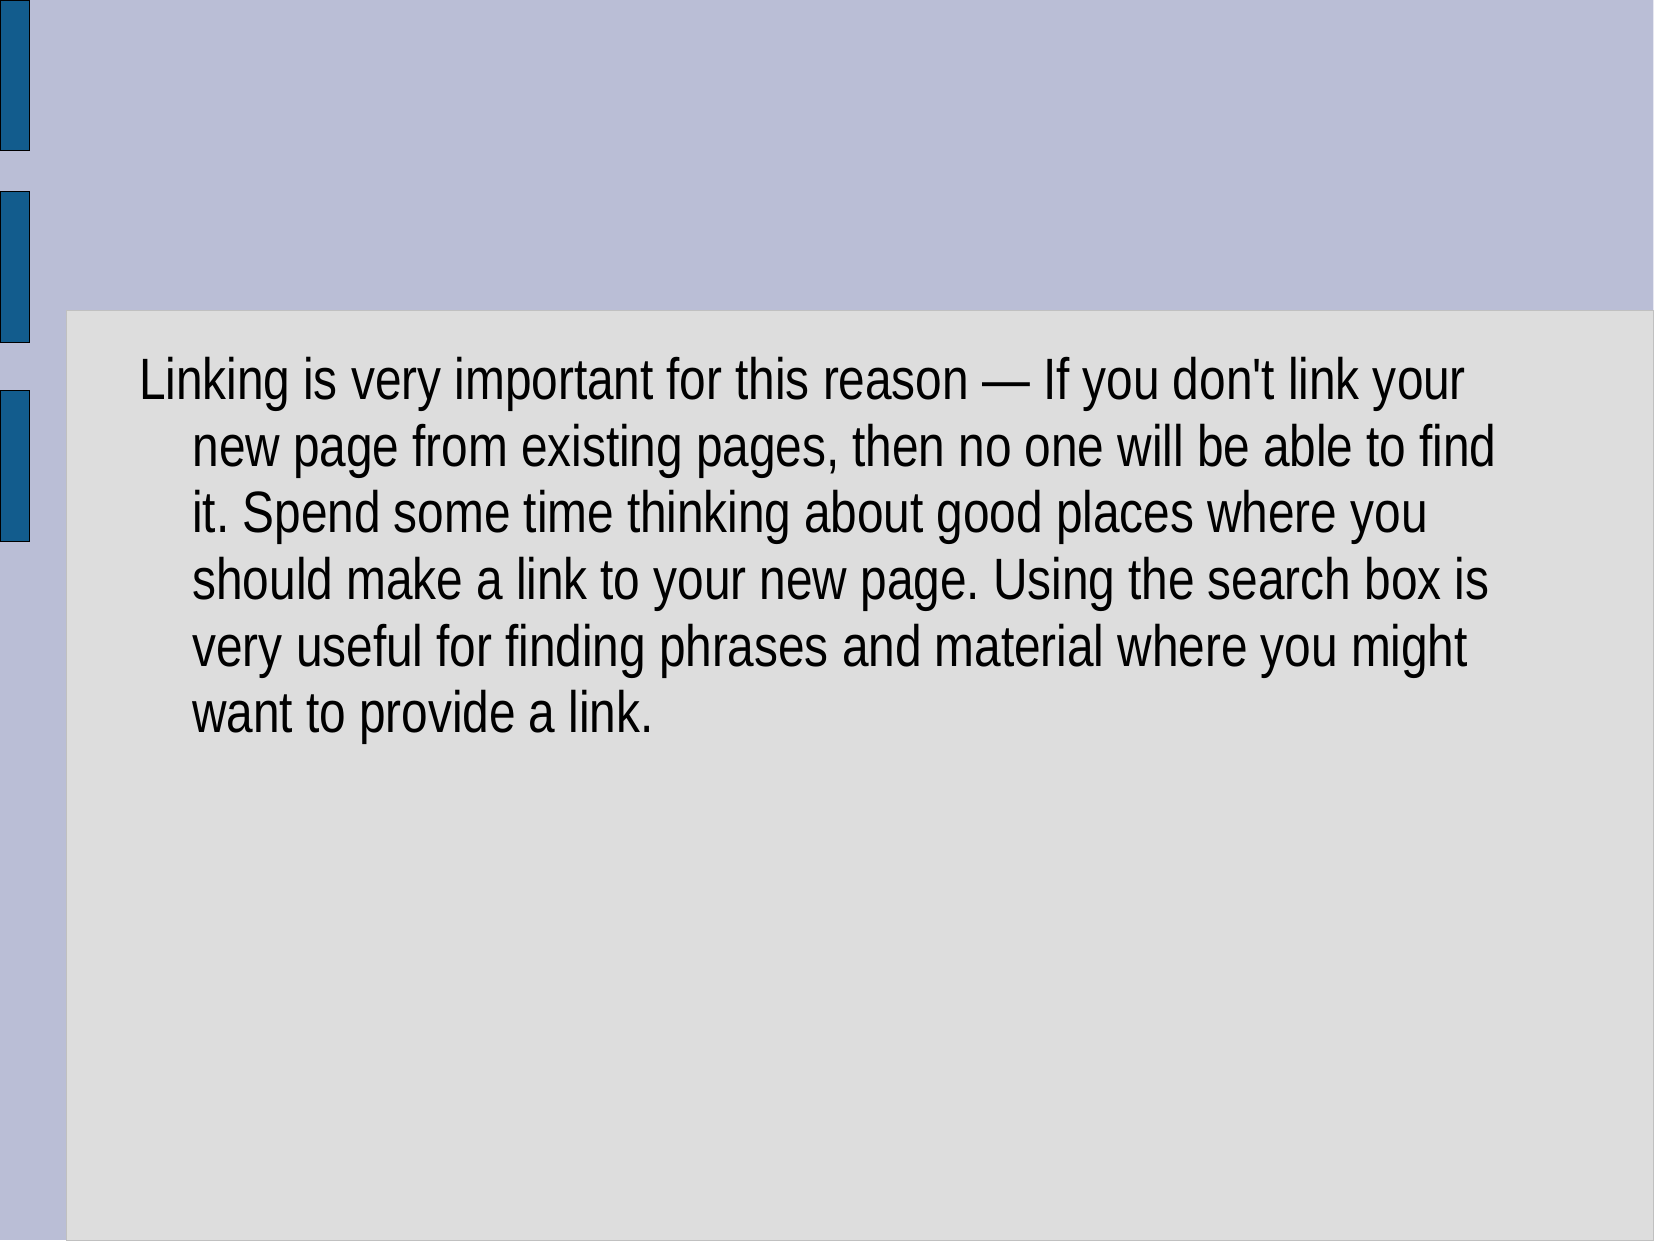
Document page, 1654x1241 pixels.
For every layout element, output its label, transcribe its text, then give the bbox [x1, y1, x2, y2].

list Linking is very important for this reason — If you don't link your new page from existing pages, then no one will be able to find it. Spend some time thinking about good places where you should make a link to your new page. Using the search box is very useful for finding phrases and material where you might want to provide a link. [121, 344, 1534, 1127]
